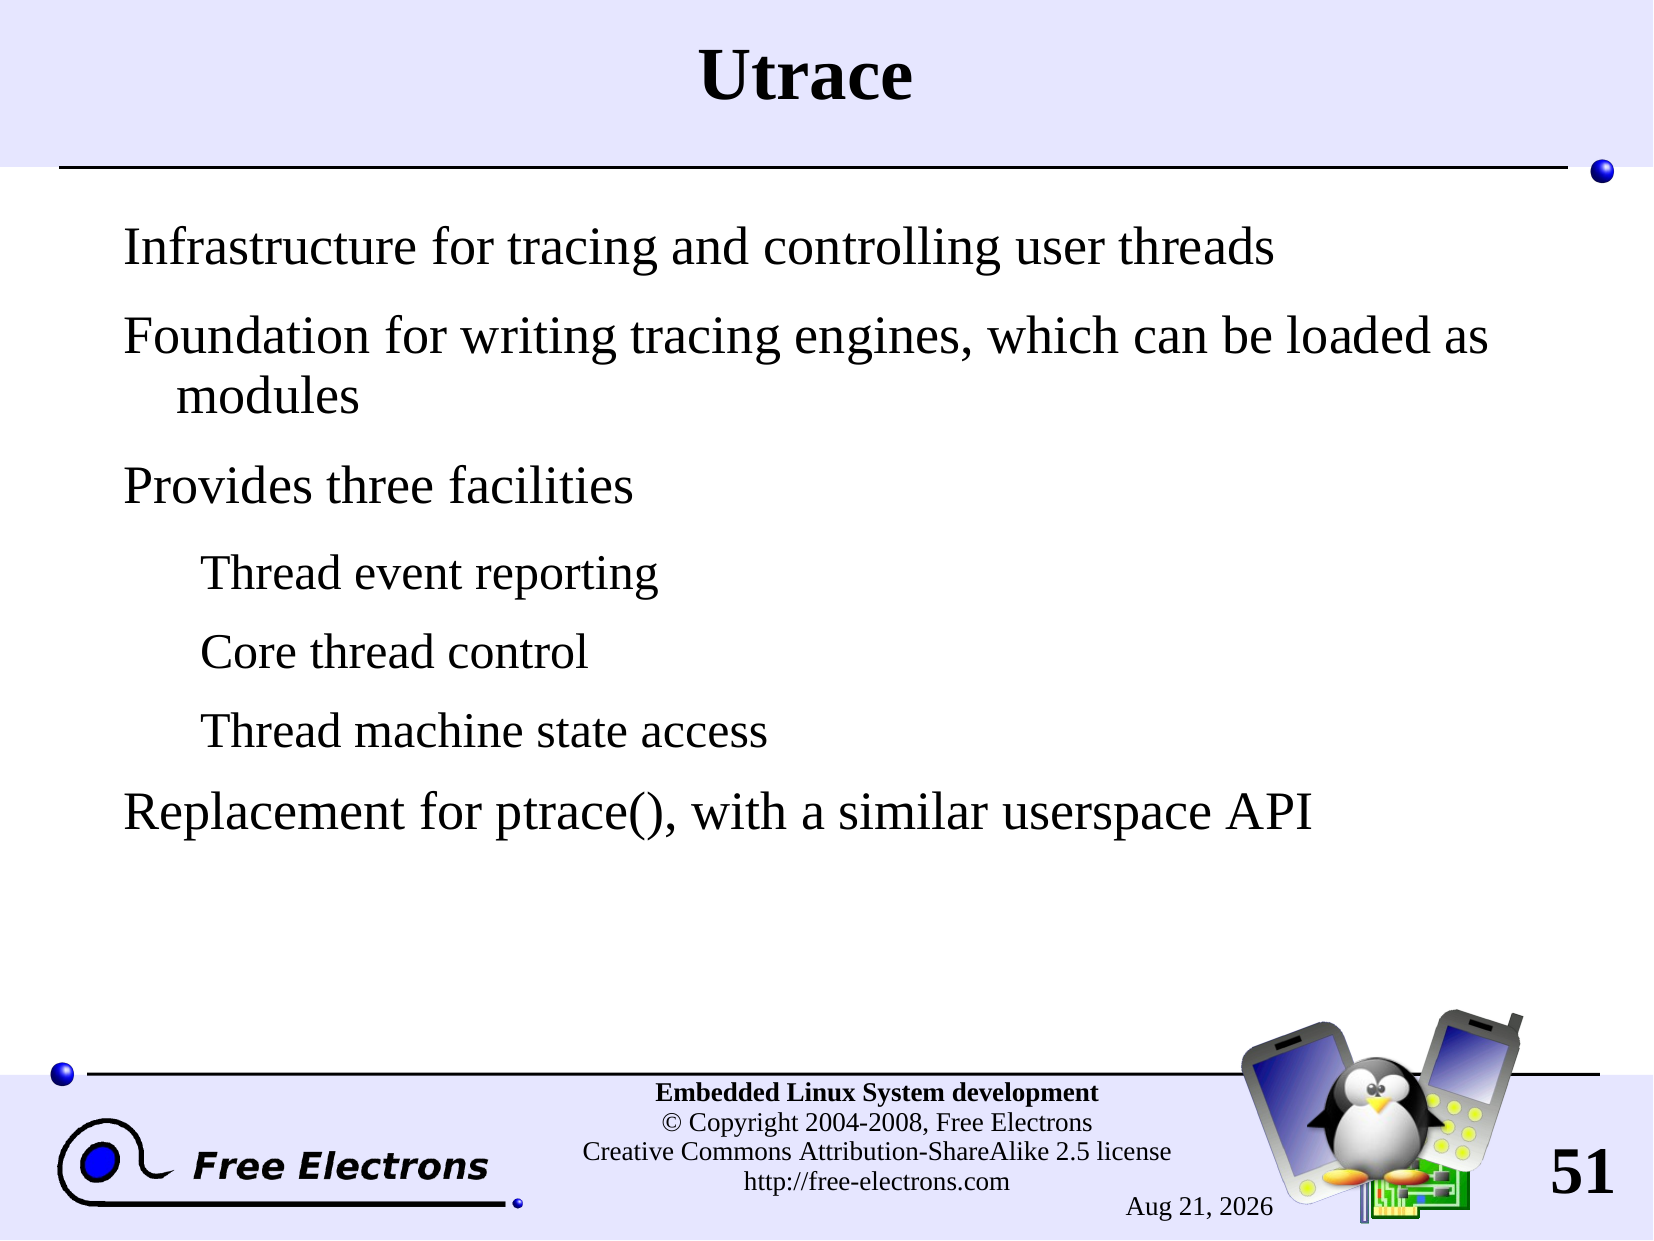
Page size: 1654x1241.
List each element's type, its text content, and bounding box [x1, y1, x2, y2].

picture [1231, 1007, 1538, 1241]
title Utrace [60, 25, 1551, 124]
list Infrastructure for tracing and controlling user threads Foundation for writing tracing engines, which can be loaded as modules Provides three facilities Thread event reporting Core thread control Thread machine state access Replacement for ptrace(), with a similar userspace API [105, 216, 1518, 1066]
picture [50, 1107, 527, 1216]
